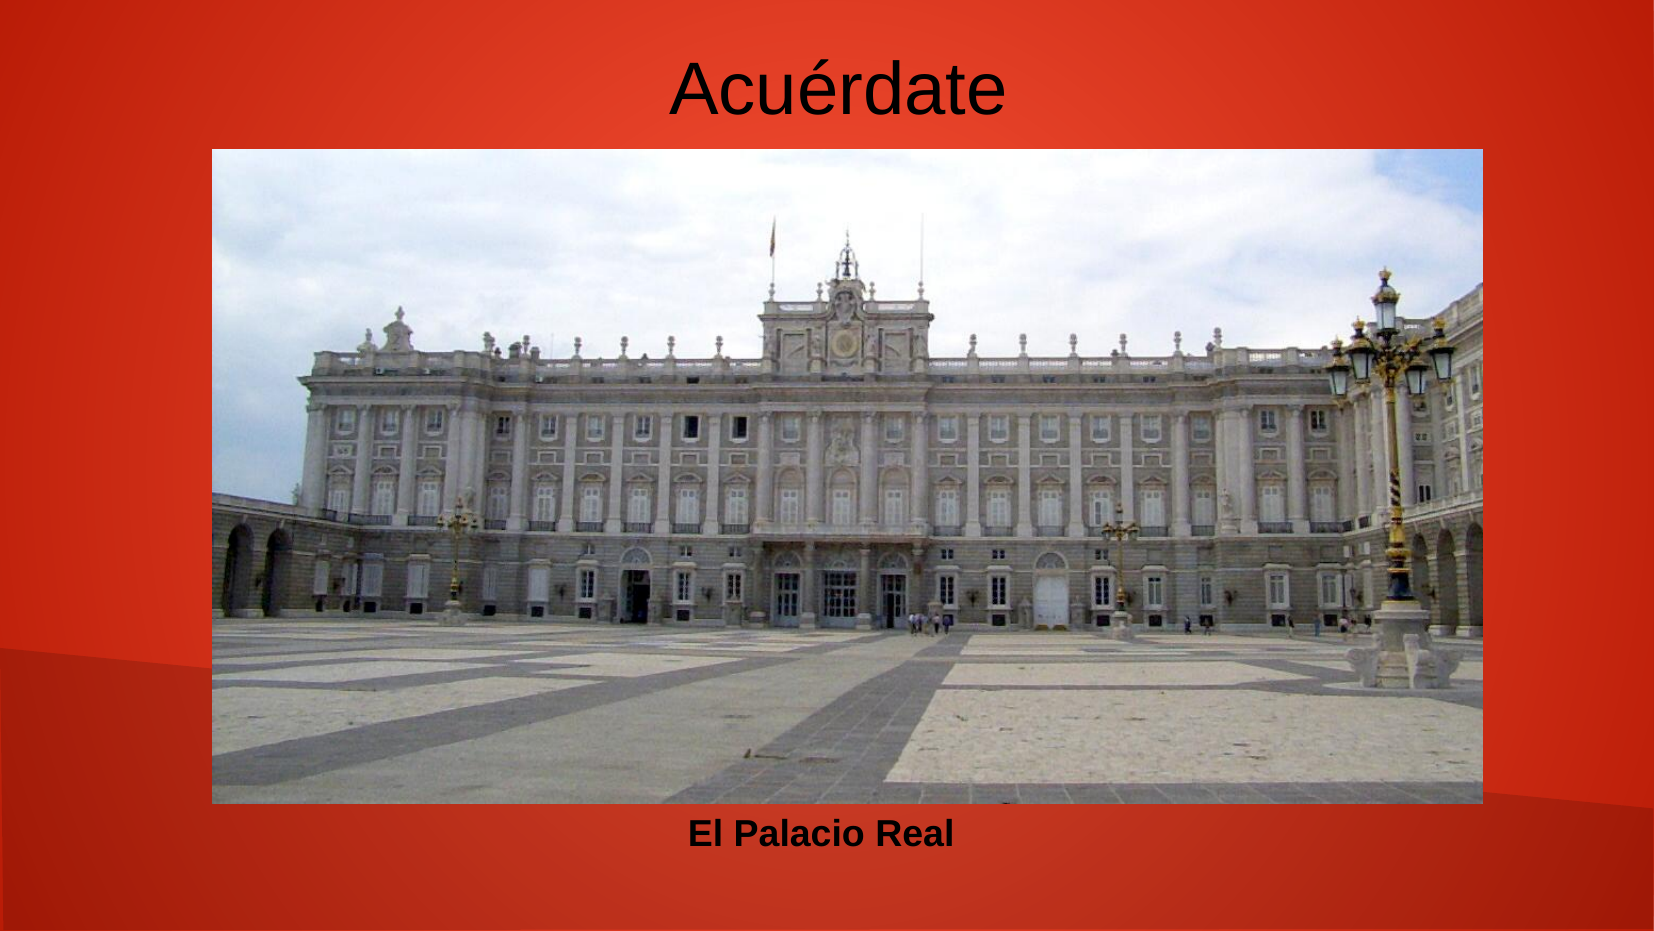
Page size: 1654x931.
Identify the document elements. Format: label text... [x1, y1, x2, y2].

picture [212, 149, 1483, 804]
text_box El Palacio Real [673, 805, 981, 863]
title Acuérdate [94, 11, 1583, 166]
